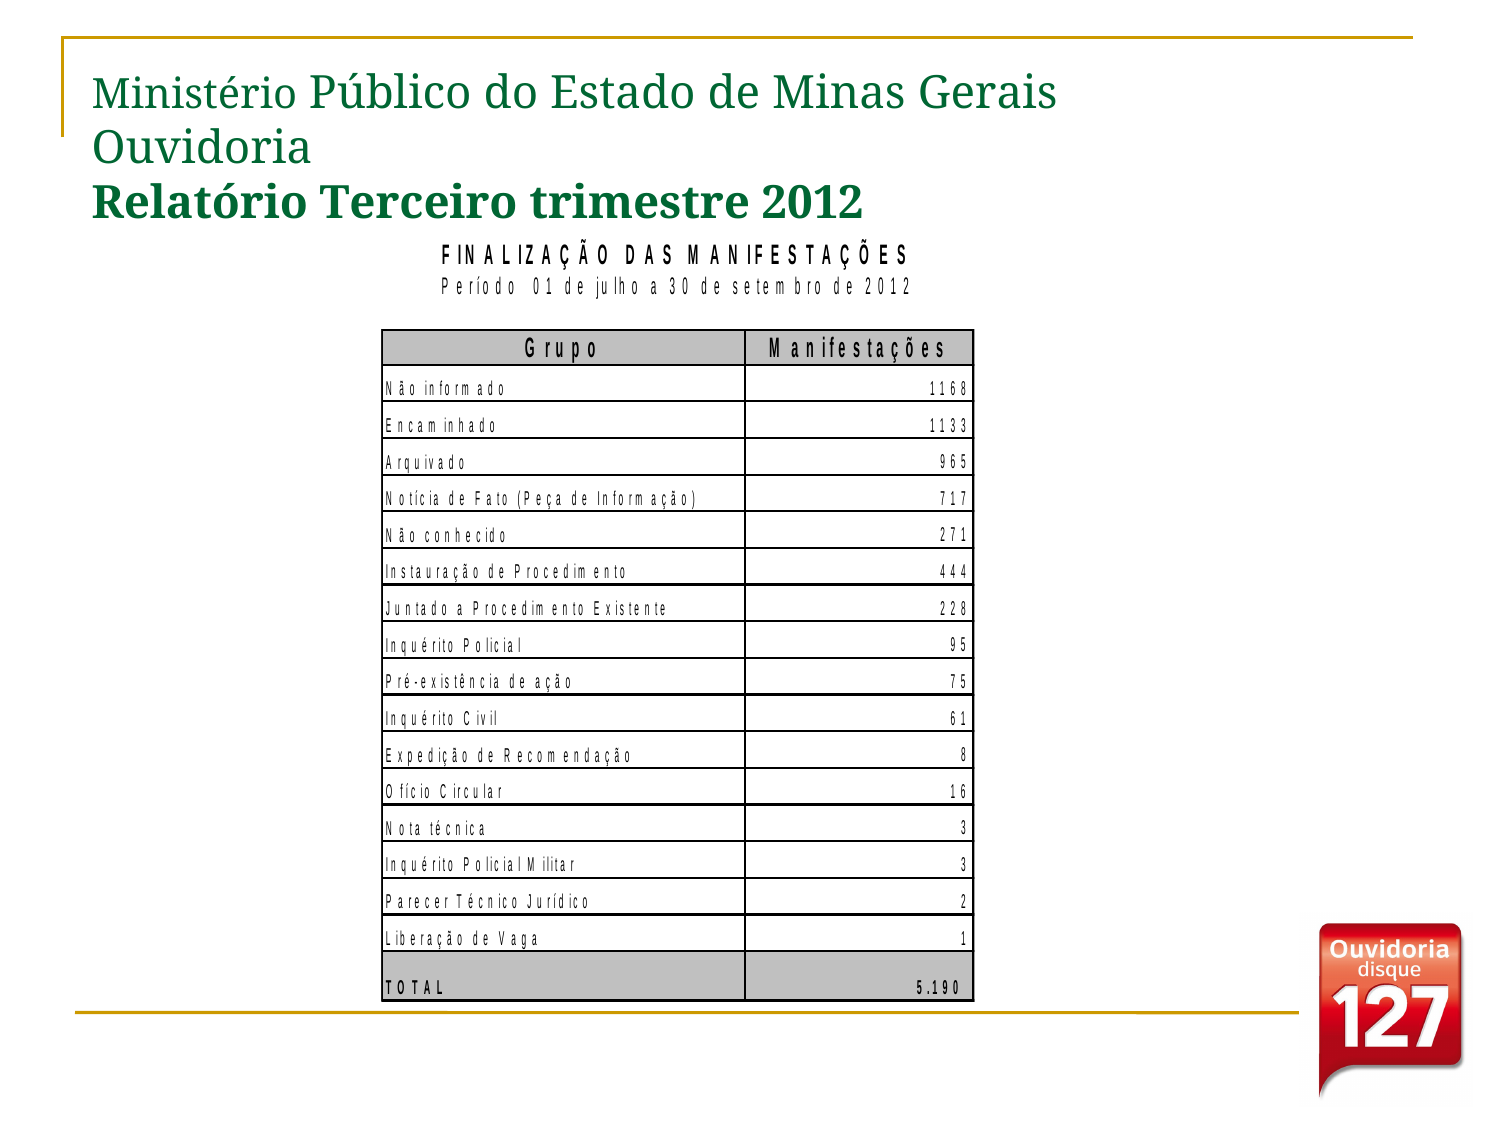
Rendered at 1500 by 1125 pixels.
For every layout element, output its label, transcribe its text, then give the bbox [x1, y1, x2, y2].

text_box Ministério Público do Estado de Minas Gerais Ouvidoria Relatório Terceiro trimestre 2012 [76, 0, 1427, 187]
chart [1299, 912, 1473, 1107]
chart [381, 236, 975, 1002]
